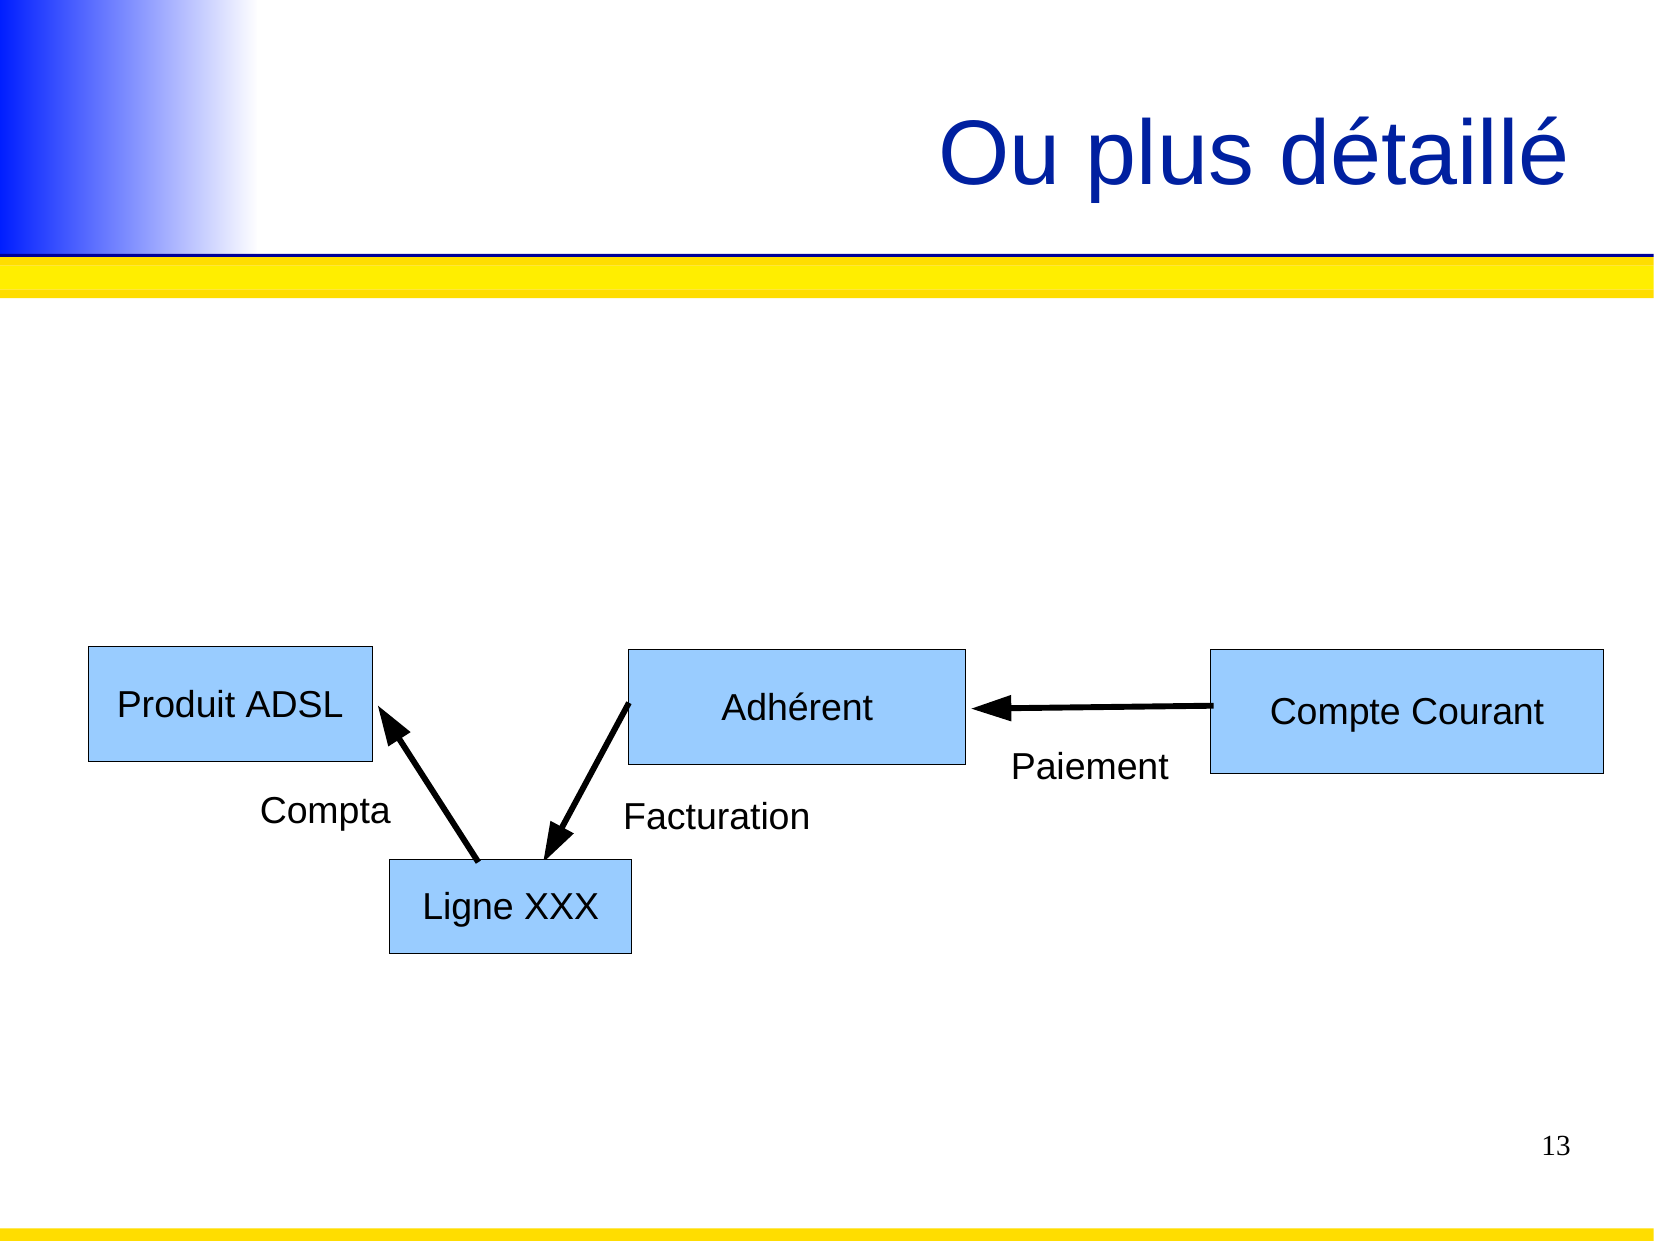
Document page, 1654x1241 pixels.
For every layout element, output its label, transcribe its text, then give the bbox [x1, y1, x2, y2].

title Ou plus détaillé [372, 49, 1571, 257]
text_box Produit ADSL [88, 646, 373, 762]
text_box Facturation [608, 788, 826, 846]
text_box Compte Courant [1210, 649, 1604, 774]
text_box Adhérent [628, 649, 966, 765]
text_box Paiement [996, 737, 1184, 795]
text_box Ligne XXX [389, 859, 632, 954]
text_box Compta [245, 782, 406, 840]
